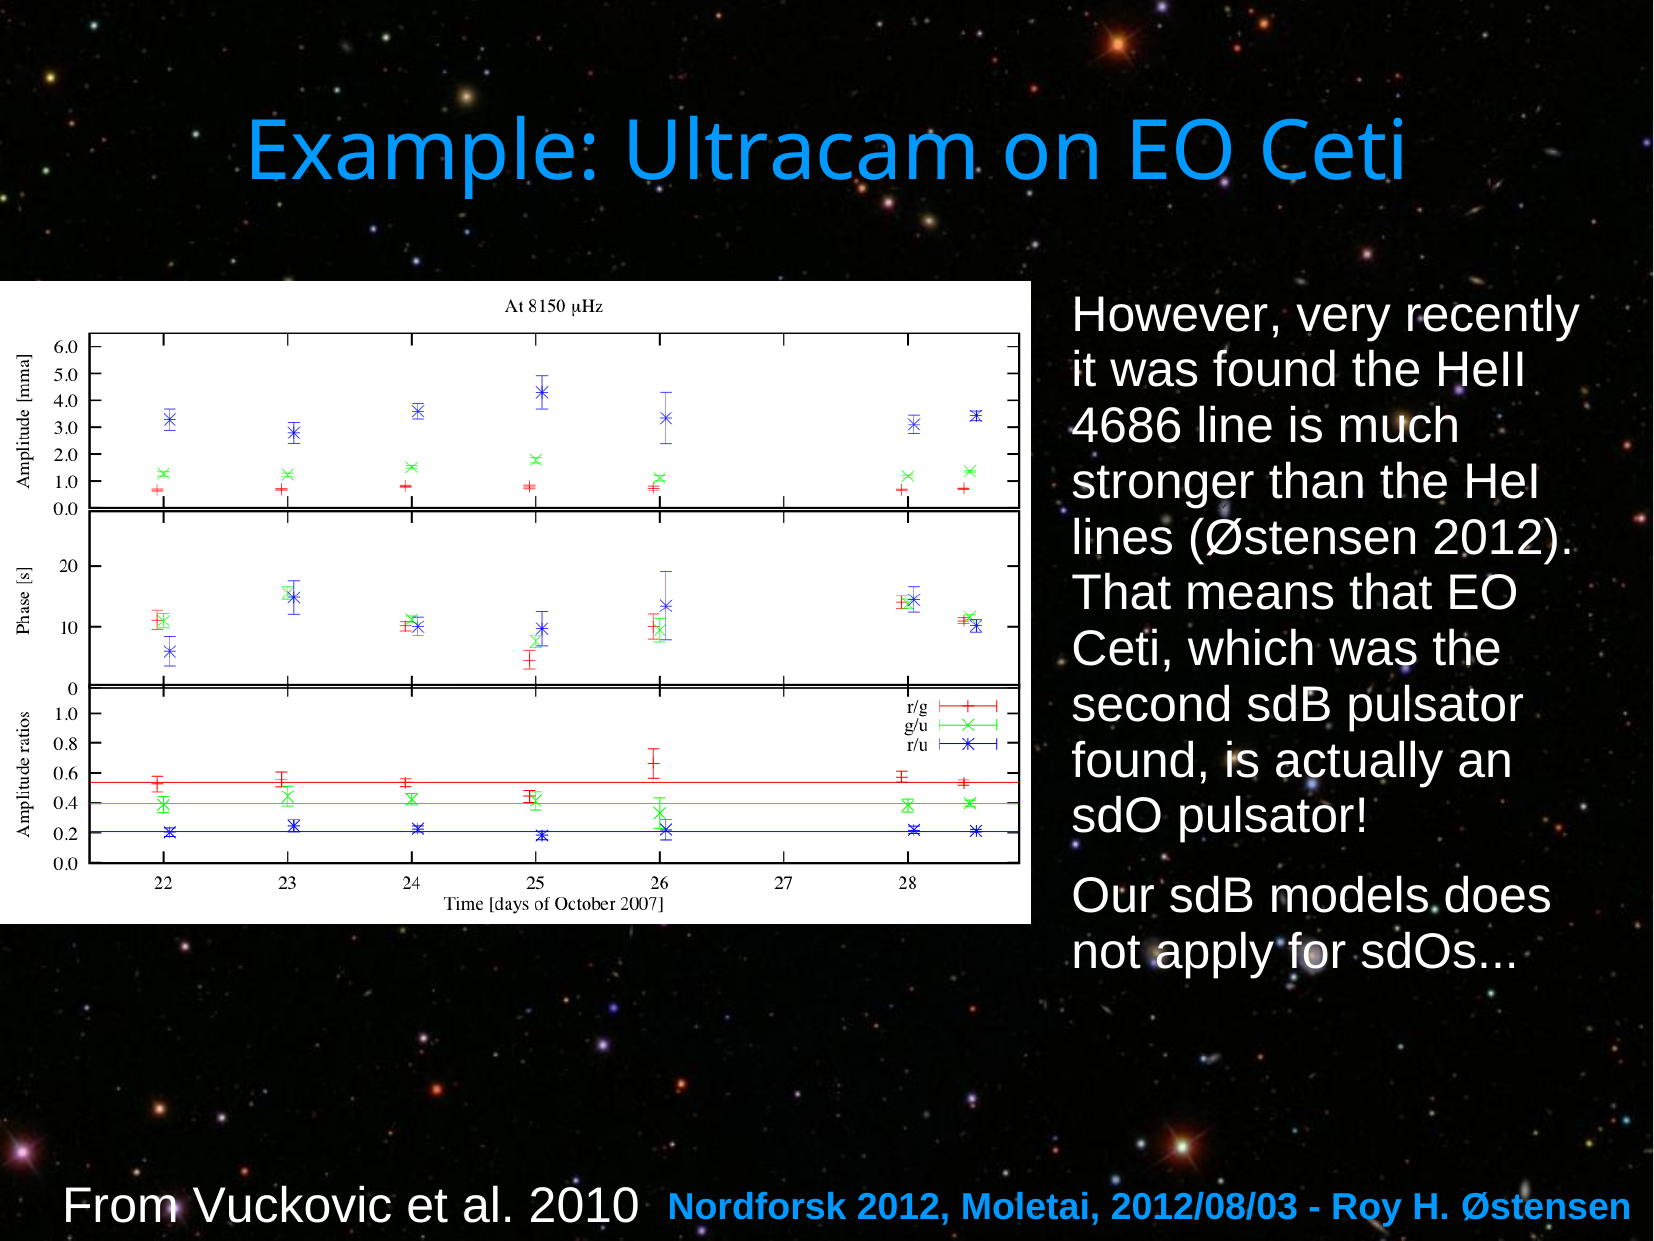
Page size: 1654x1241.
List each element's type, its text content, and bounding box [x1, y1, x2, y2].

list However, very recently it was found the HeII 4686 line is much stronger than the HeI lines (Østensen 2012). That means that EO Ceti, which was the second sdB pulsator found, is actually an sdO pulsator! Our sdB models does not apply for sdOs... [1071, 285, 1603, 1068]
text_box From Vuckovic et al. 2010 [62, 1176, 668, 1235]
title Example: Ultracam on EO Ceti [121, 43, 1534, 252]
picture [0, 0, 1654, 1241]
